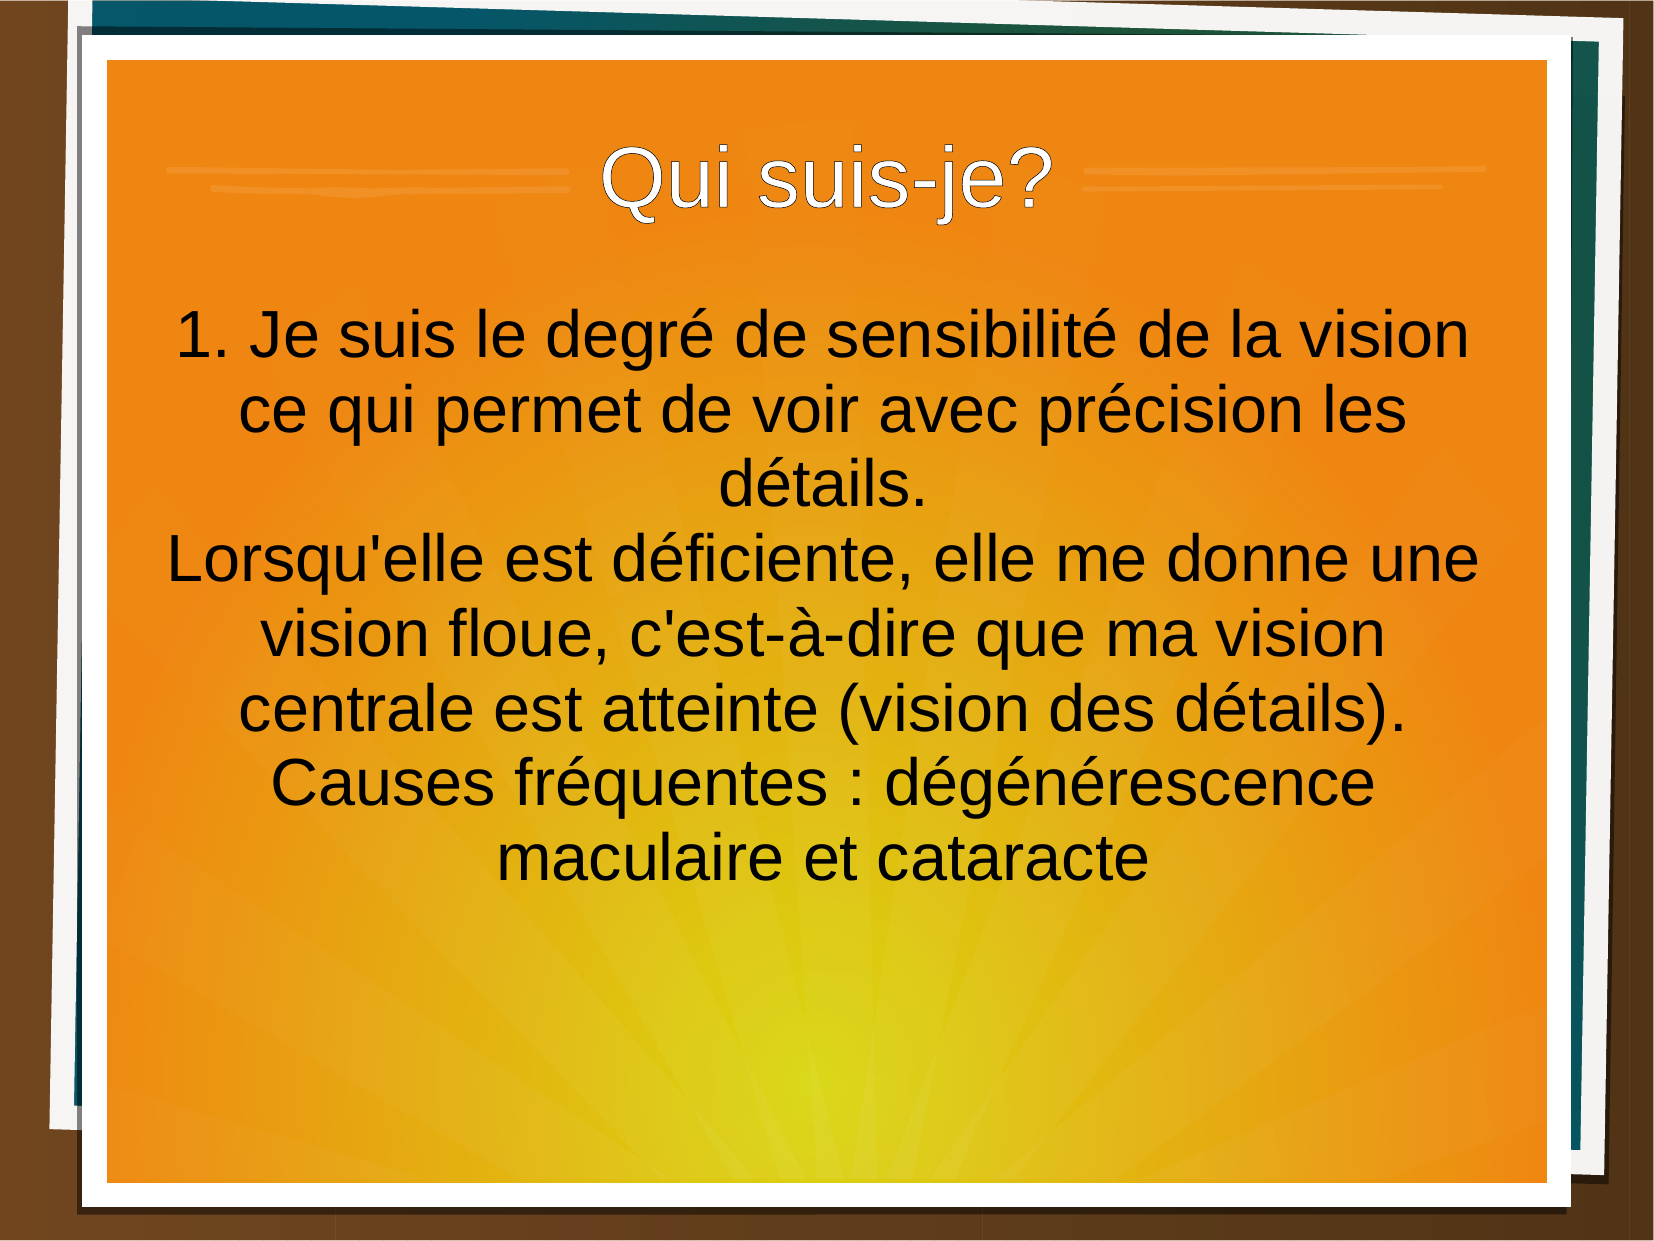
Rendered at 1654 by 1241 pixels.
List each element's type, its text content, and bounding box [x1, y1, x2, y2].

subtitle 1. Je suis le degré de sensibilité de la vision ce qui permet de voir avec précision les détails. Lorsqu'elle est déficiente, elle me donne une vision floue, c'est-à-dire que ma vision centrale est atteinte (vision des détails). Causes fréquentes : dégénérescence maculaire et cataracte [159, 236, 1489, 956]
title Qui suis-je? [566, 78, 1087, 236]
